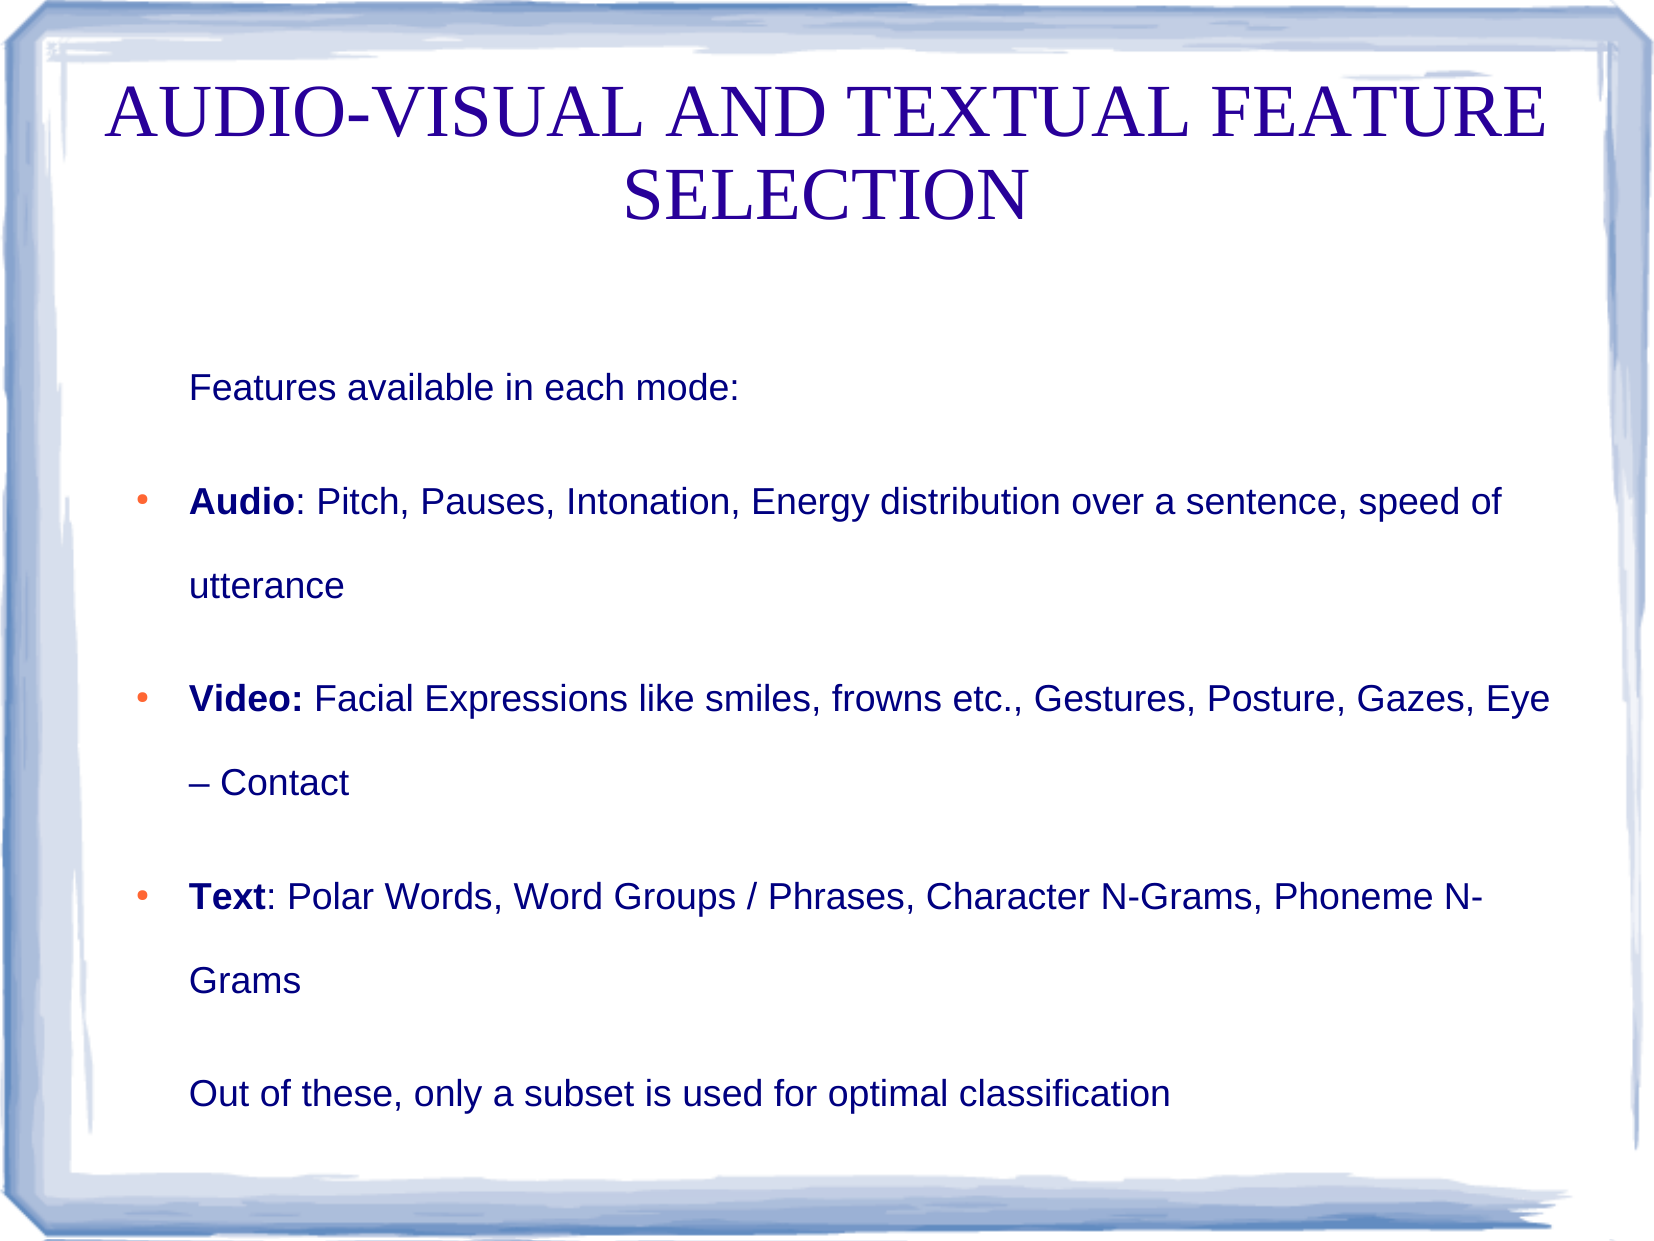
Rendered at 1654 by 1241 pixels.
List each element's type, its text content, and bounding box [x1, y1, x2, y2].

title AUDIO-VISUAL AND TEXTUAL FEATURE SELECTION [82, 49, 1571, 257]
picture [0, 0, 1654, 1241]
list Features available in each mode: Audio: Pitch, Pauses, Intonation, Energy distribution over a sentence, speed of utterance Video: Facial Expressions like smiles, frowns etc., Gestures, Posture, Gazes, Eye – Contact Text: Polar Words, Word Groups / Phrases, Character N-Grams, Phoneme N-Grams Out of these, only a subset is used for optimal classification [118, 324, 1571, 1073]
